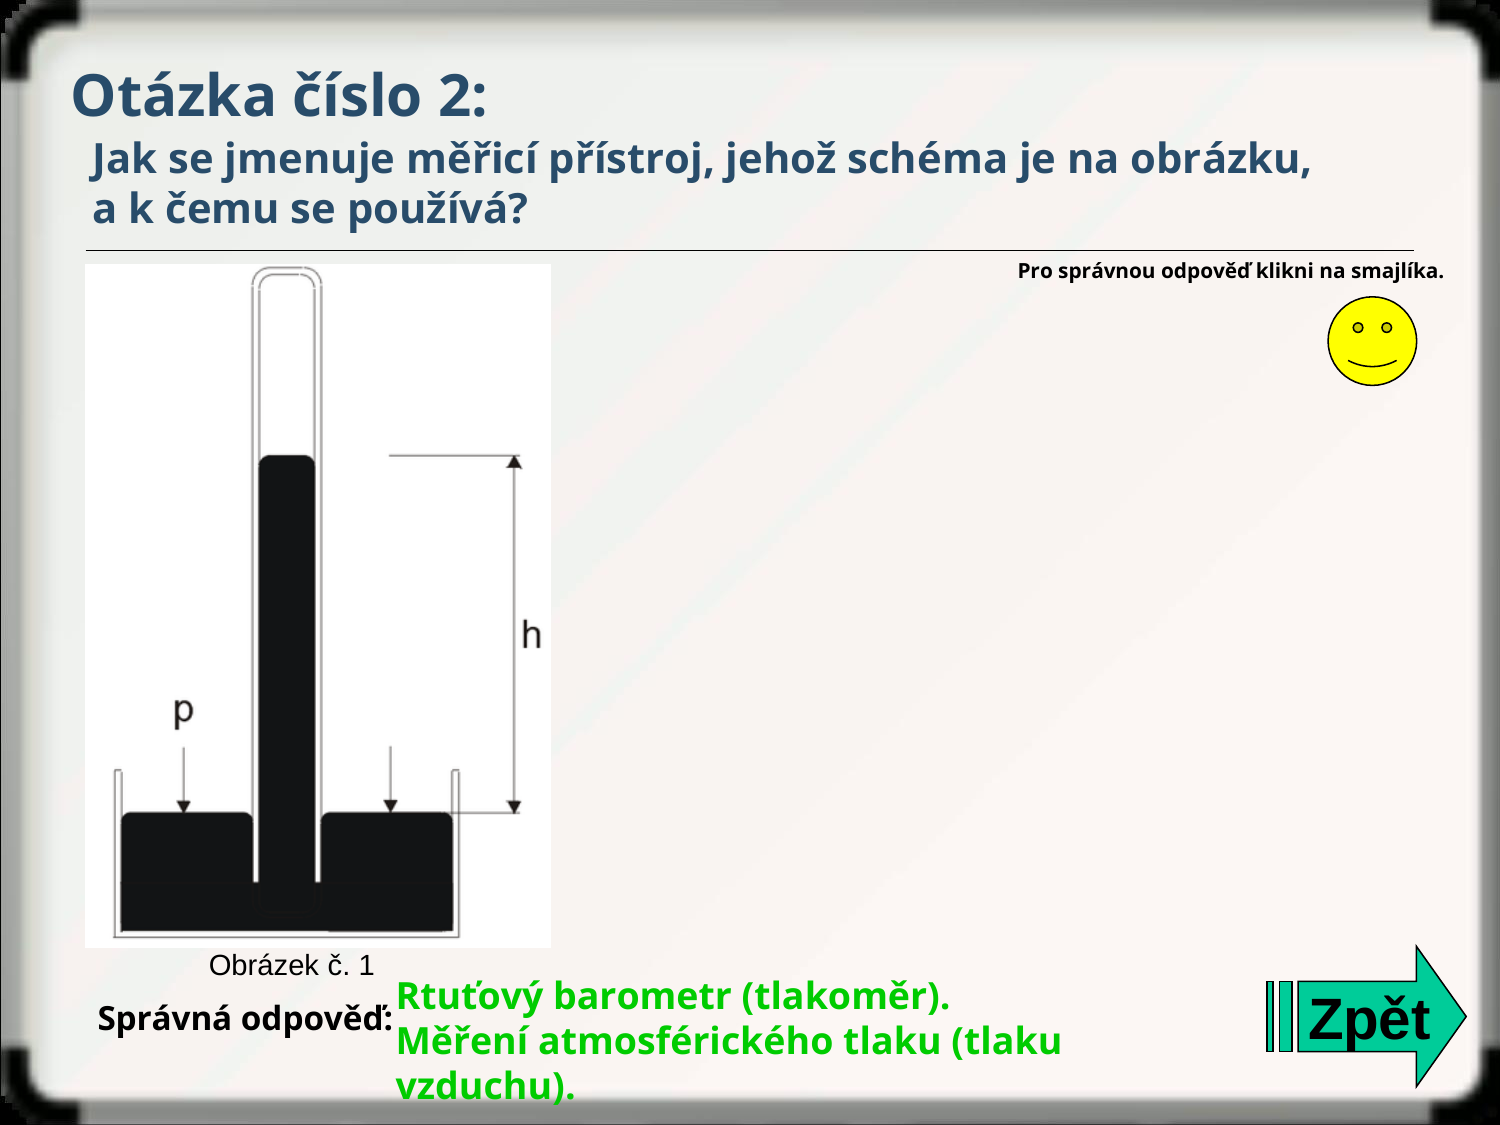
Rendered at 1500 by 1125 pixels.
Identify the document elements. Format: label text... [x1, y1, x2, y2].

text_box Otázka číslo 2: [55, 54, 1391, 149]
text_box Zpět [1298, 946, 1467, 1087]
text_box Rtuťový barometr (tlakoměr). Měření atmosférického tlaku (tlaku vzduchu). [380, 992, 1253, 1087]
text_box [1328, 296, 1417, 386]
text_box Zpět [1267, 981, 1273, 1052]
text_box Jak se jmenuje měřicí přístroj, jehož schéma je na obrázku, a k čemu se používá? [78, 134, 1452, 229]
text_box Pro správnou odpověď klikni na smajlíka. [1002, 222, 1464, 318]
picture [0, 0, 1500, 1125]
text_box Správná odpověď: [82, 969, 492, 1065]
text_box Zpět [1279, 981, 1292, 1052]
text_box Obrázek č. 1 [193, 948, 396, 990]
